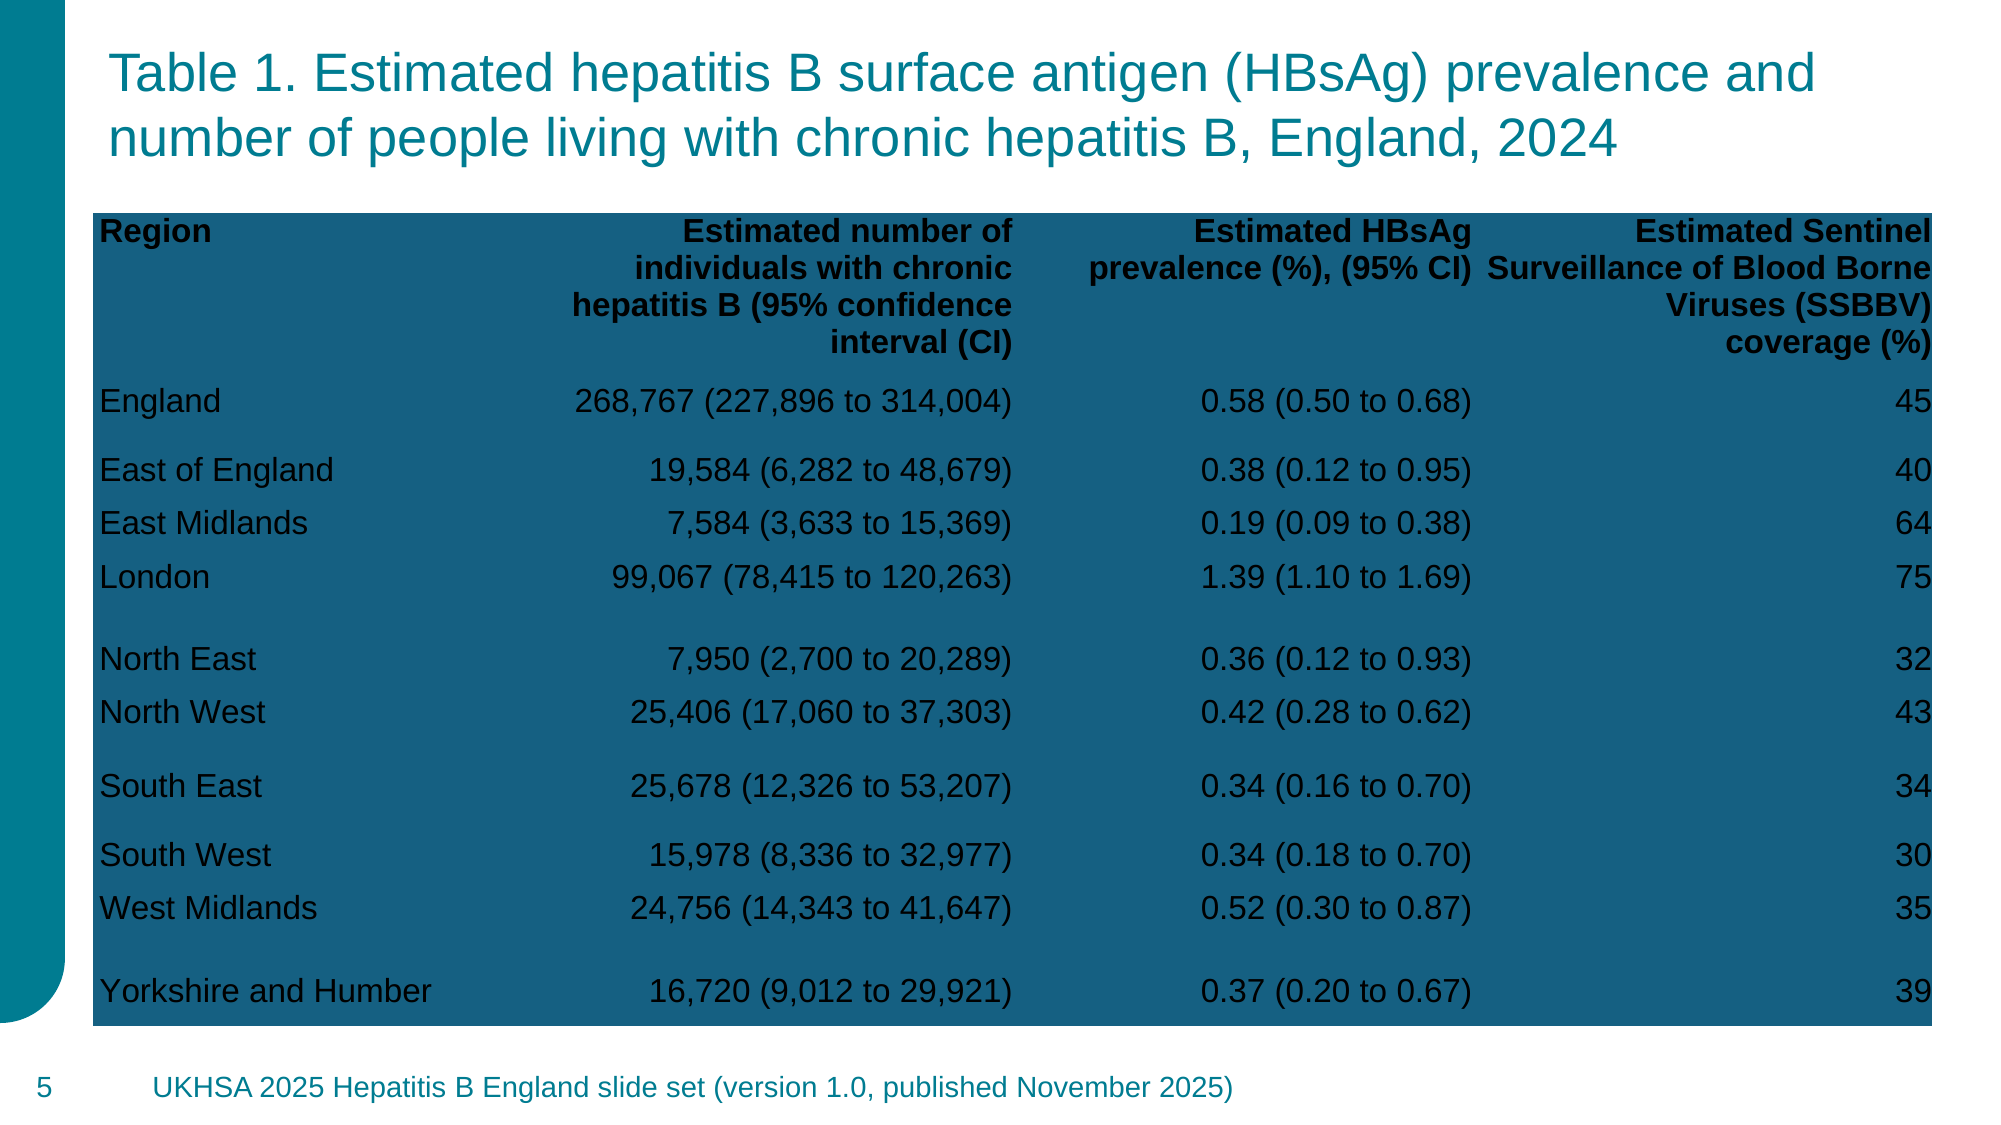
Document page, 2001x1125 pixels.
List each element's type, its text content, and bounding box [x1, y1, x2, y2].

table_cell 43 [1473, 694, 1932, 767]
table_header Region [93, 213, 553, 382]
table_cell East of England [93, 452, 553, 505]
table_cell North West [93, 694, 553, 767]
table_cell 34 [1473, 767, 1932, 836]
table_cell 0.34 (0.16 to 0.70) [1013, 767, 1473, 836]
table_cell 40 [1473, 452, 1932, 505]
table_cell 75 [1473, 558, 1932, 641]
table_cell 0.38 (0.12 to 0.95) [1013, 452, 1473, 505]
table_cell 32 [1473, 641, 1932, 694]
table_cell 0.42 (0.28 to 0.62) [1013, 694, 1473, 767]
title Table 1. Estimated hepatitis B surface antigen (HBsAg) prevalence and number of people living with chronic hepatitis B, England, 2024 [93, 0, 1903, 169]
table_cell 1.39 (1.10 to 1.69) [1013, 558, 1473, 641]
table_cell 99,067 (78,415 to 120,263) [553, 558, 1013, 641]
table_cell 268,767 (227,896 to 314,004) [553, 382, 1013, 452]
table_cell 19,584 (6,282 to 48,679) [553, 452, 1013, 505]
table_cell 25,678 (12,326 to 53,207) [553, 767, 1013, 836]
table_cell 0.19 (0.09 to 0.38) [1013, 505, 1473, 558]
table_cell 0.52 (0.30 to 0.87) [1013, 890, 1473, 972]
table_cell 0.58 (0.50 to 0.68) [1013, 382, 1473, 452]
table_cell Yorkshire and Humber [93, 972, 553, 1026]
table_cell 64 [1473, 505, 1932, 558]
table_cell England [93, 382, 553, 452]
table_cell London [93, 558, 553, 641]
table_cell 30 [1473, 836, 1932, 890]
text_box UKHSA 2025 Hepatitis B England slide set (version 1.0, published November 2025) [137, 1056, 1780, 1116]
table_cell 7,950 (2,700 to 20,289) [553, 641, 1013, 694]
table_cell 45 [1473, 382, 1932, 452]
table_header Estimated HBsAg prevalence (%), (95% CI) [1013, 213, 1473, 382]
table_cell 7,584 (3,633 to 15,369) [553, 505, 1013, 558]
table_cell North East [93, 641, 553, 694]
table_cell South East [93, 767, 553, 836]
table_cell 25,406 (17,060 to 37,303) [553, 694, 1013, 767]
table_cell 15,978 (8,336 to 32,977) [553, 836, 1013, 890]
table_cell 0.36 (0.12 to 0.93) [1013, 641, 1473, 694]
table_header Estimated number of individuals with chronic hepatitis B (95% confidence interval (CI) [553, 213, 1013, 382]
table_cell 0.34 (0.18 to 0.70) [1013, 836, 1473, 890]
table_header Estimated Sentinel Surveillance of Blood Borne Viruses (SSBBV) coverage (%) [1473, 213, 1932, 382]
table_cell 16,720 (9,012 to 29,921) [553, 972, 1013, 1026]
text_box [21, 1056, 120, 1117]
table_cell East Midlands [93, 505, 553, 558]
table_cell South West [93, 836, 553, 890]
table_cell 24,756 (14,343 to 41,647) [553, 890, 1013, 972]
table_cell 35 [1473, 890, 1932, 972]
table_cell 39 [1473, 972, 1932, 1026]
table_cell 0.37 (0.20 to 0.67) [1013, 972, 1473, 1026]
table_cell West Midlands [93, 890, 553, 972]
